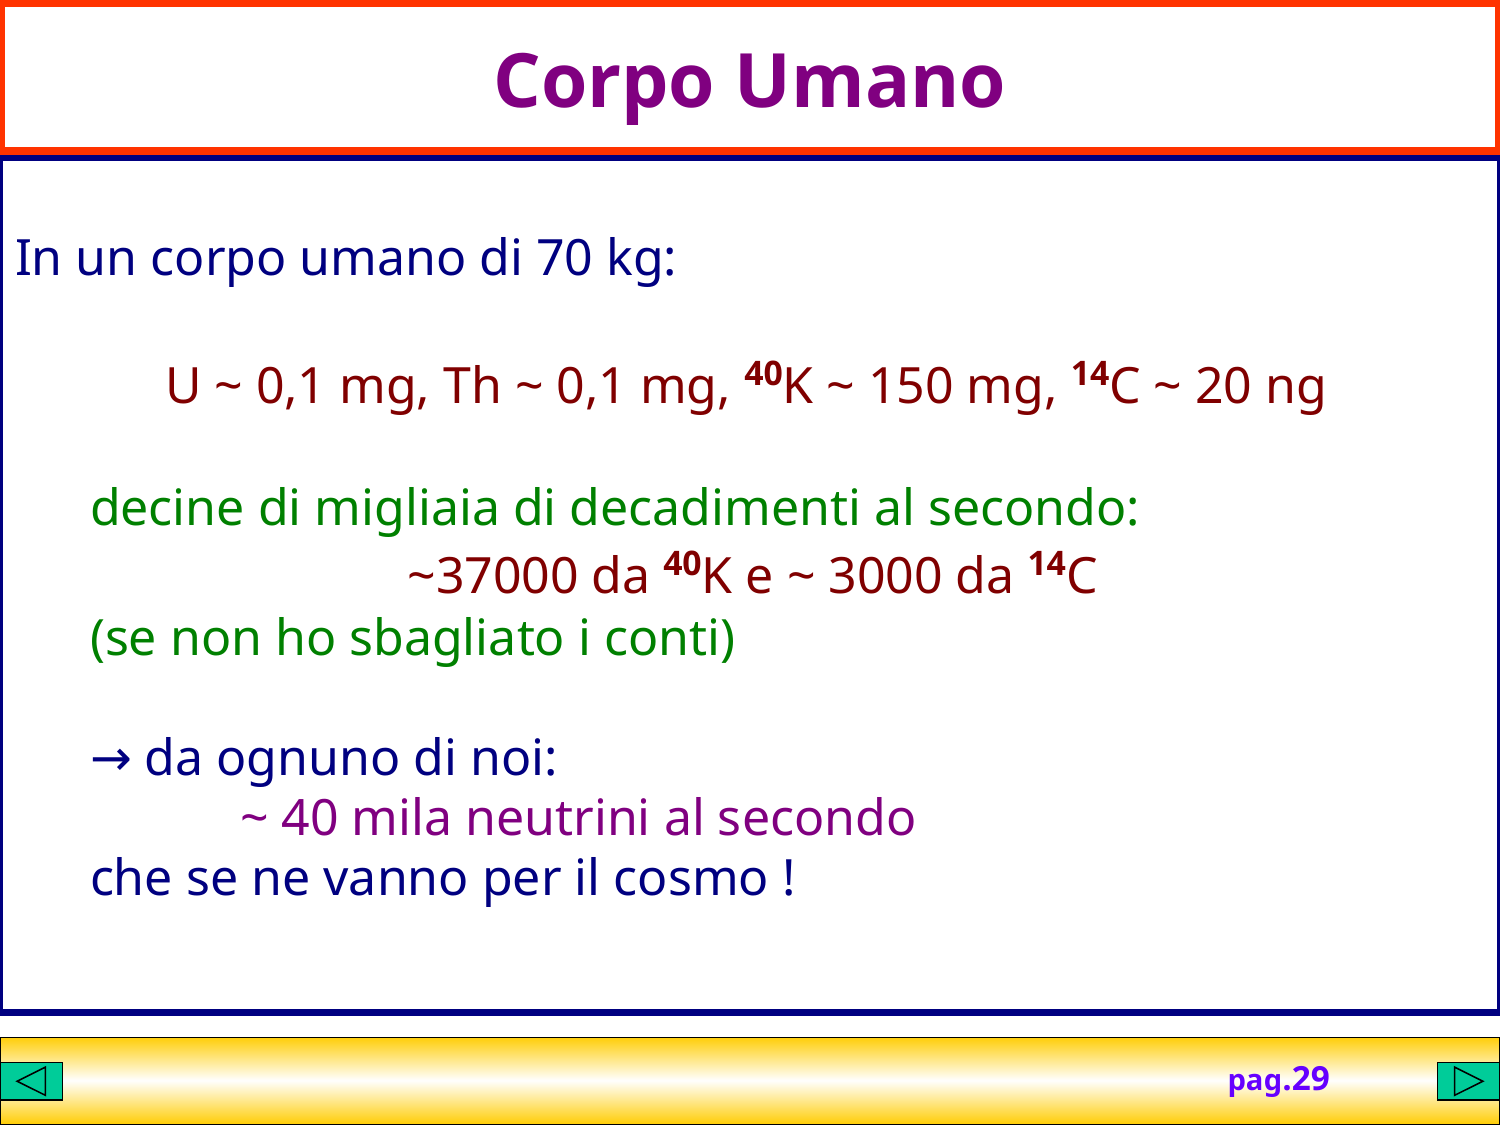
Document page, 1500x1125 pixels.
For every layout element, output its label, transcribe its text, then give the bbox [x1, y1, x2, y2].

title Corpo Umano [0, 2, 1500, 153]
text_box In un corpo umano di 70 kg: U ~ 0,1 mg, Th ~ 0,1 mg, 40K ~ 150 mg, 14C ~ 20 ng decine di migliaia di decadimenti al secondo: ~37000 da 40K e ~ 3000 da 14C (se non ho sbagliato i conti) → da ognuno di noi: ~ 40 mila neutrini al secondo che se ne vanno per il cosmo ! [0, 157, 1500, 1013]
